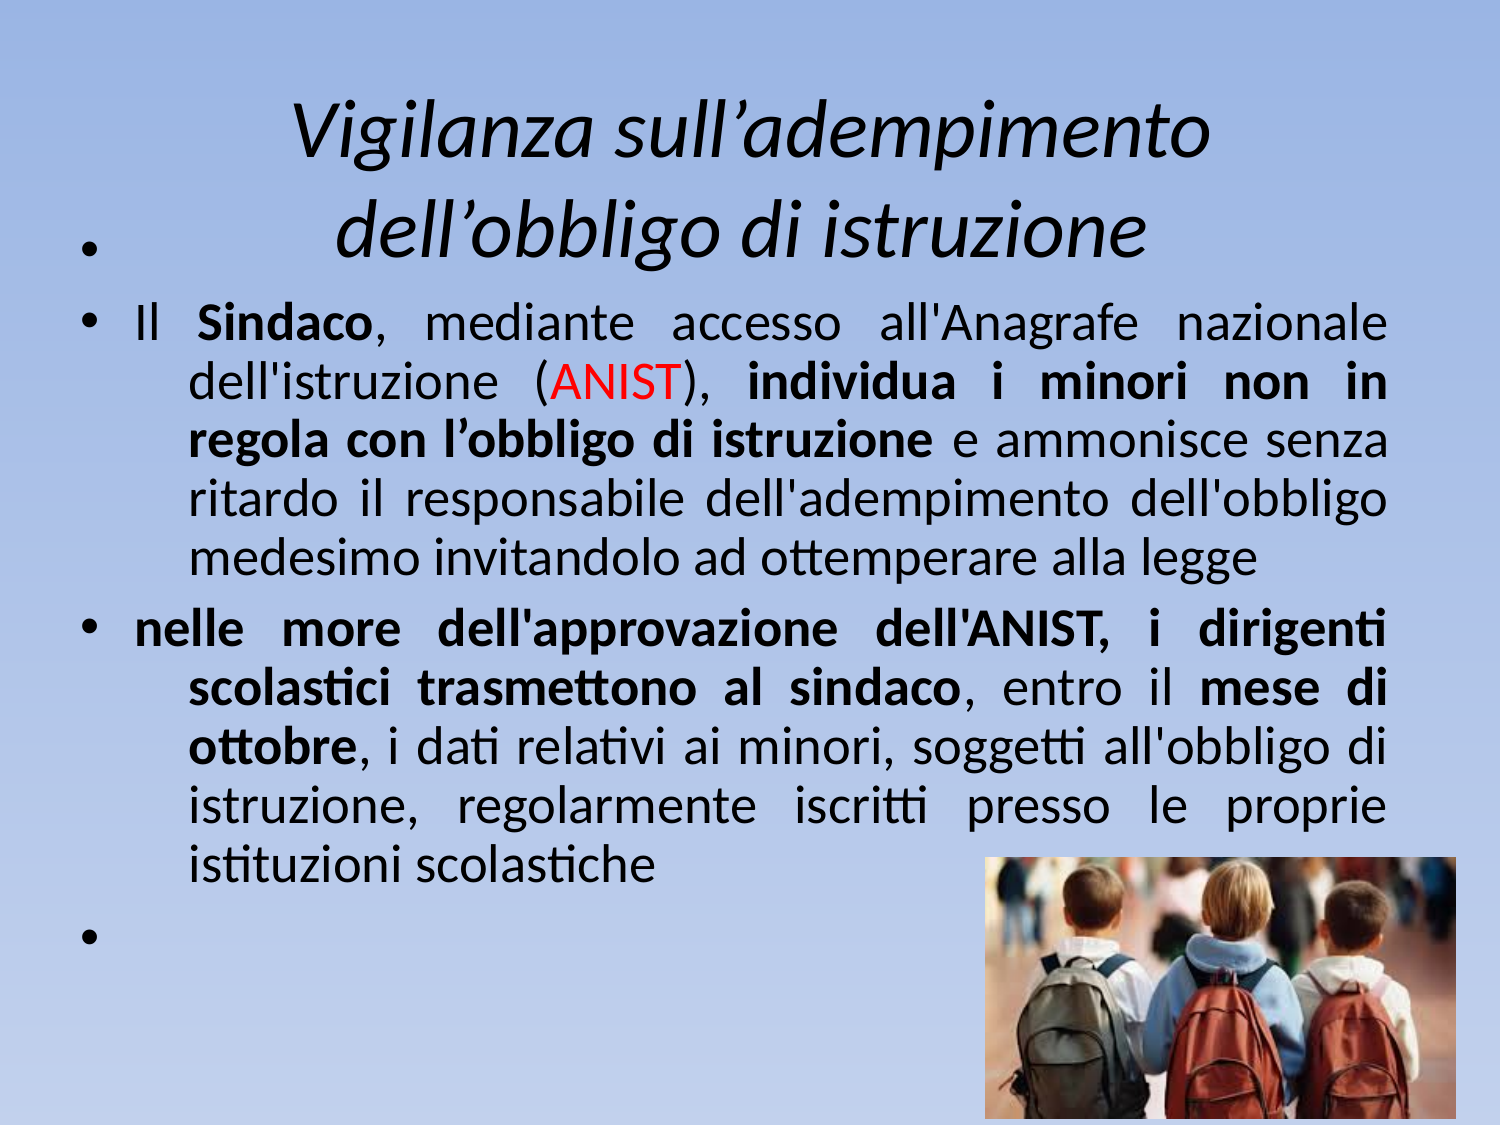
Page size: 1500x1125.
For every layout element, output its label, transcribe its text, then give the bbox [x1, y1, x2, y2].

picture [985, 857, 1456, 1119]
list Il Sindaco, mediante accesso all'Anagrafe nazionale dell'istruzione (ANIST), individua i minori non in regola con l’obbligo di istruzione e ammonisce senza ritardo il responsabile dell'adempimento dell'obbligo medesimo invitandolo ad ottemperare alla legge nelle more dell'approvazione dell'ANIST, i dirigenti scolastici trasmettono al sindaco, entro il mese di ottobre, i dati relativi ai minori, soggetti all'obbligo di istruzione, regolarmente iscritti presso le proprie istituzioni scolastiche [64, 208, 1415, 951]
title Vigilanza sull’adempimento dell’obbligo di istruzione [76, 66, 1427, 254]
